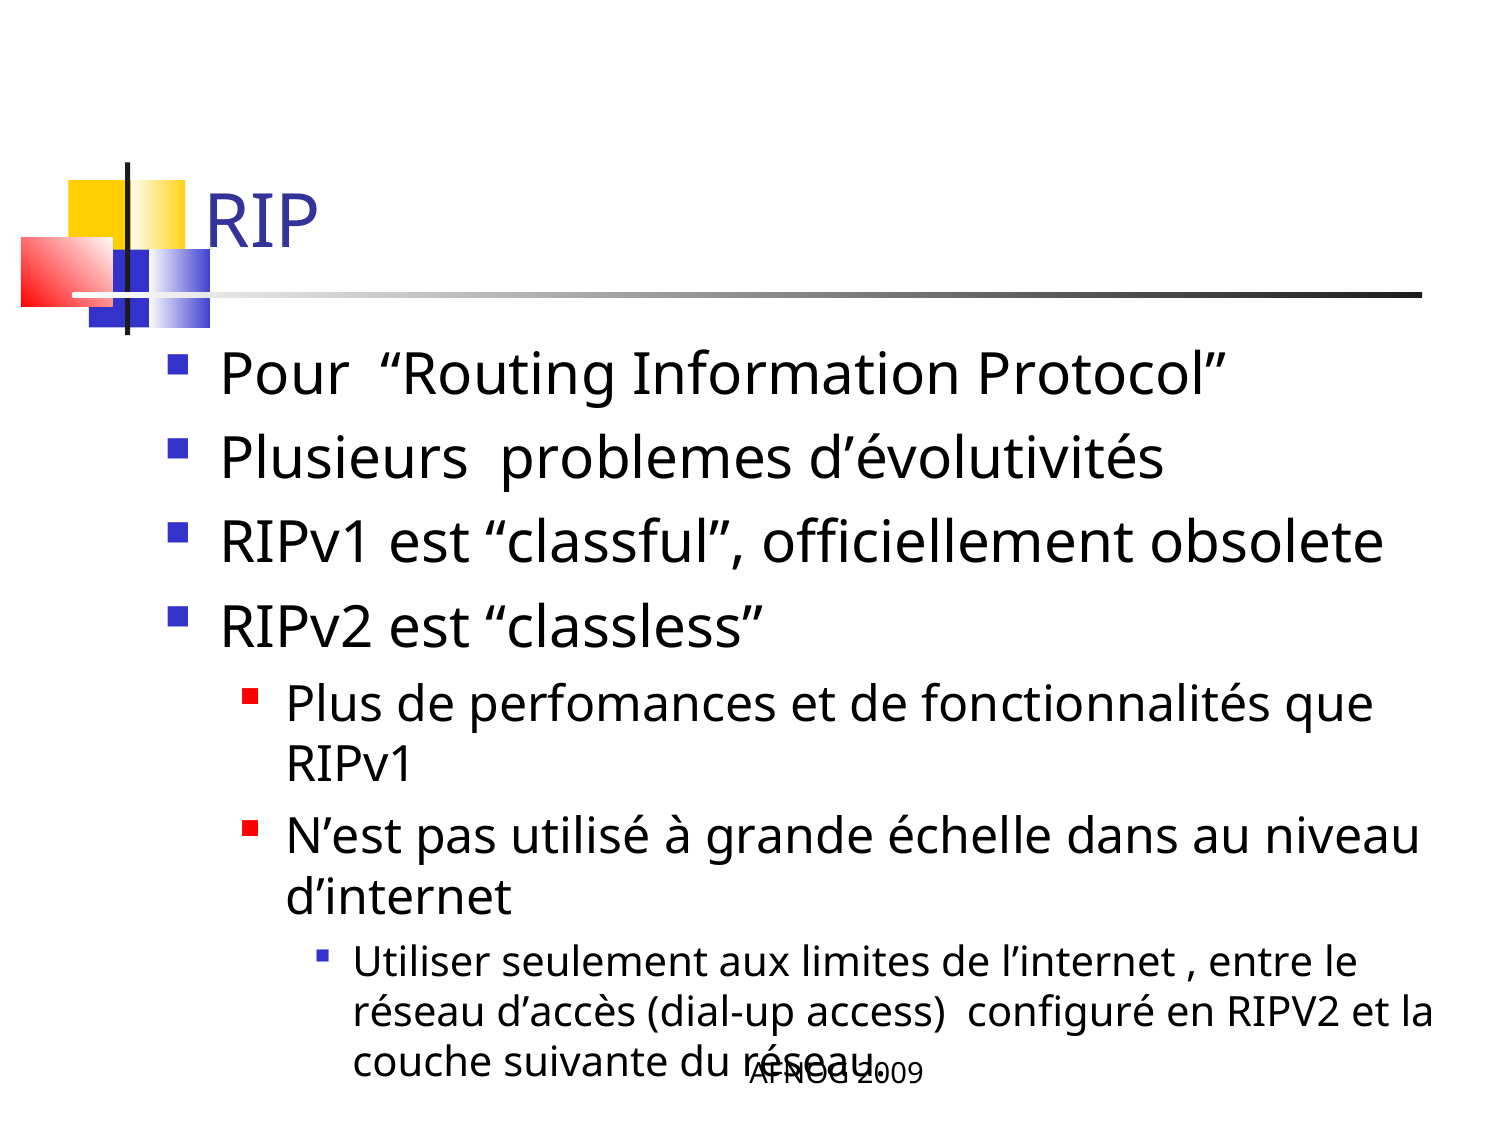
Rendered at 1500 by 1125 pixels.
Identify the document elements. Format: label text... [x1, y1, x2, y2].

list Pour “Routing Information Protocol” Plusieurs problemes d’évolutivités RIPv1 est “classful”, officiellement obsolete RIPv2 est “classless” Plus de perfomances et de fonctionnalités que RIPv1 N’est pas utilisé à grande échelle dans au niveau d’internet Utiliser seulement aux limites de l’internet , entre le réseau d’accès (dial-up access) configuré en RIPV2 et la couche suivante du réseau. [149, 331, 1469, 1078]
title RIP [188, 35, 1468, 276]
